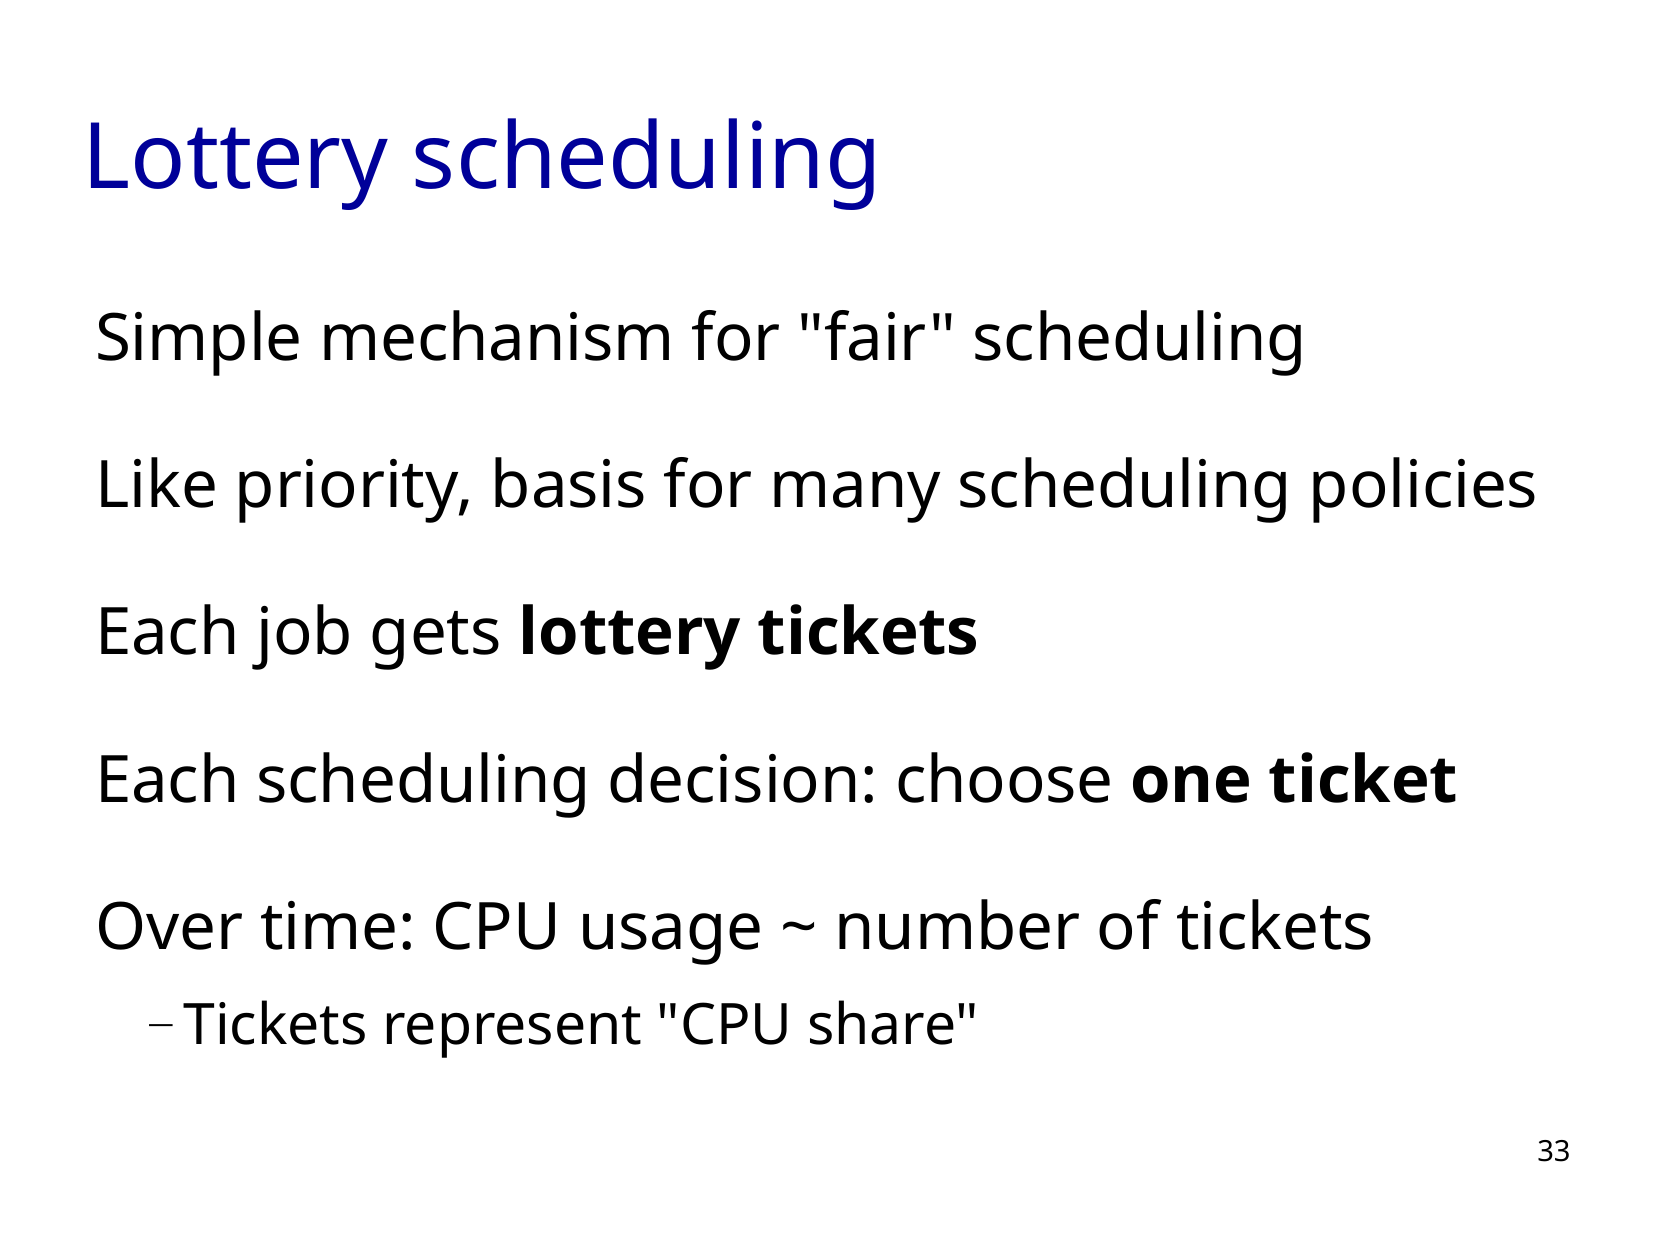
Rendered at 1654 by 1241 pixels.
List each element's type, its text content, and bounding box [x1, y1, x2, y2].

title Lottery scheduling [82, 49, 1571, 257]
list Simple mechanism for "fair" scheduling Like priority, basis for many scheduling policies Each job gets lottery tickets Each scheduling decision: choose one ticket Over time: CPU usage ~ number of tickets Tickets represent "CPU share" [60, 290, 1571, 1096]
